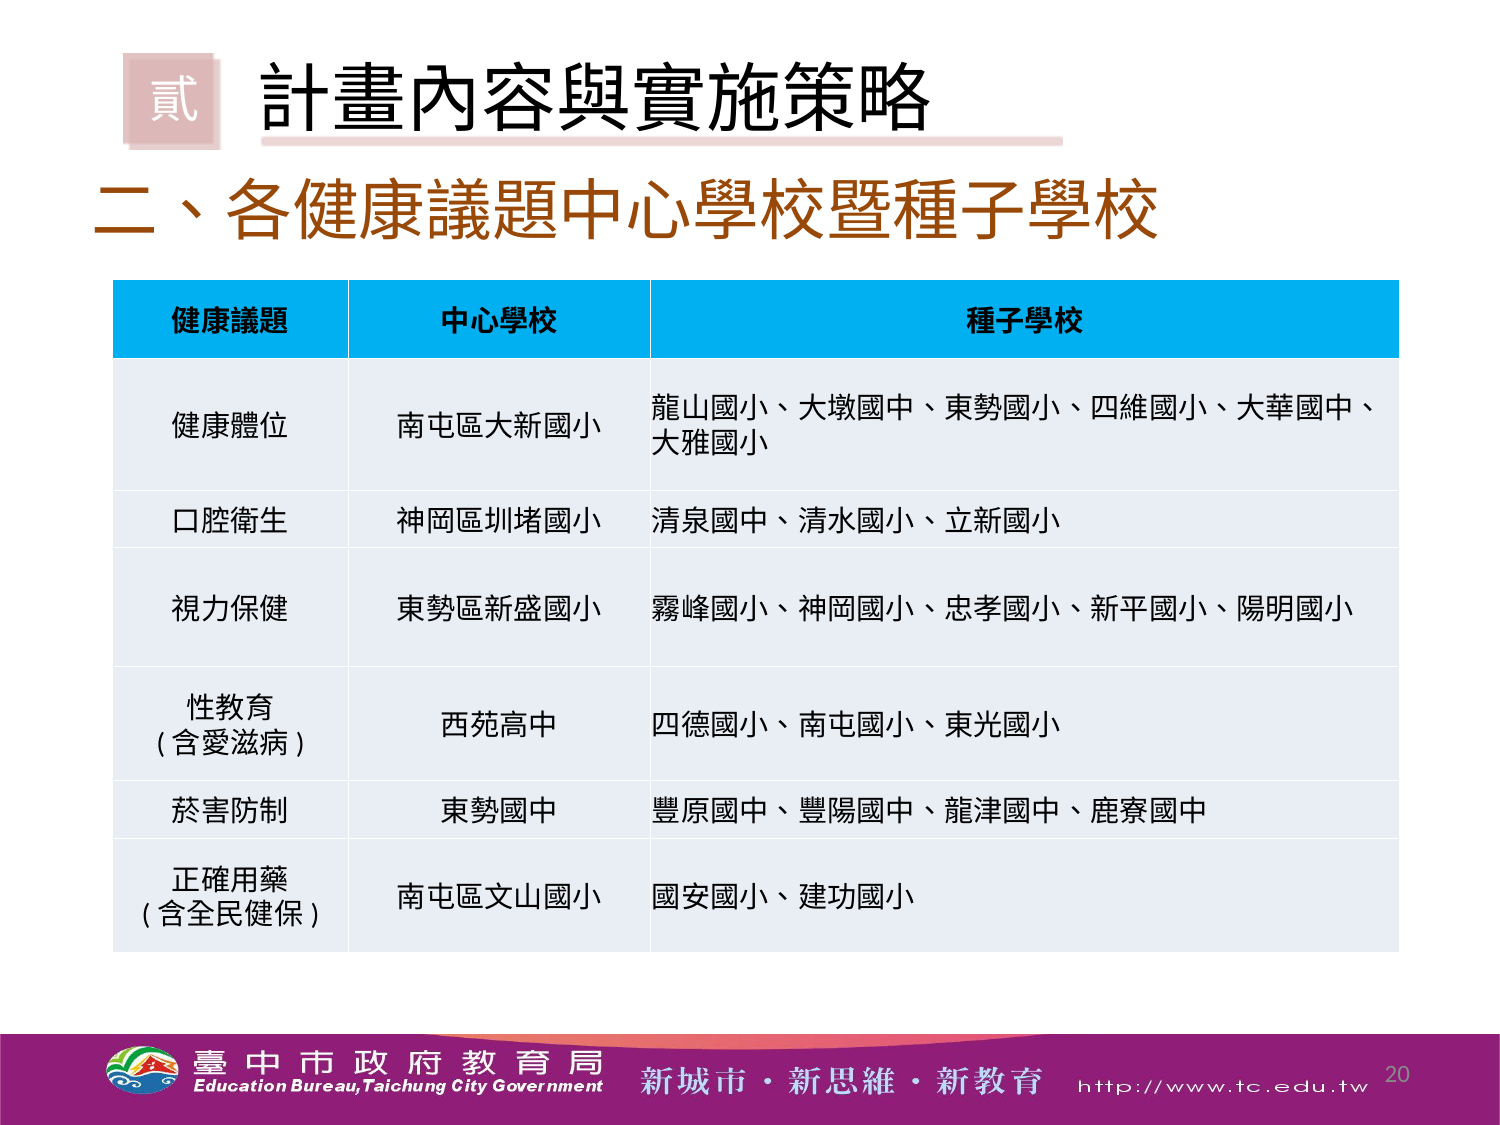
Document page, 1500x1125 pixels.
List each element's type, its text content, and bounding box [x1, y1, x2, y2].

table_cell 口腔衛生 [113, 491, 348, 547]
table_cell 西苑高中 [349, 667, 650, 780]
table_cell 清泉國中、清水國小、立新國小 [651, 491, 1399, 547]
table_cell 東勢國中 [349, 781, 650, 838]
table_cell 南屯區大新國小 [349, 359, 650, 490]
table_cell 東勢區新盛國小 [349, 548, 650, 666]
table_header 健康議題 [113, 280, 348, 358]
table_cell 正確用藥 (含全民健保) [113, 839, 348, 952]
picture [0, 1034, 1500, 1125]
table_cell 豐原國中、豐陽國中、龍津國中、鹿寮國中 [651, 781, 1399, 838]
text_box 計畫內容與實施策略 [242, 42, 1377, 149]
list 二、各健康議題中心學校暨種子學校 [76, 160, 1459, 1024]
table_cell 龍山國小、大墩國中、東勢國小、四維國小、大華國中、大雅國小 [651, 359, 1399, 490]
picture [123, 53, 1063, 150]
table_cell 健康體位 [113, 359, 348, 490]
table_cell 視力保健 [113, 548, 348, 666]
table_cell 神岡區圳堵國小 [349, 491, 650, 547]
table_header 種子學校 [651, 280, 1399, 358]
table_cell 四德國小、南屯國小、東光國小 [651, 667, 1399, 780]
table_cell 國安國小、建功國小 [651, 839, 1399, 952]
table_cell 南屯區文山國小 [349, 839, 650, 952]
table_cell 霧峰國小、神岡國小、忠孝國小、新平國小、陽明國小 [651, 548, 1399, 666]
table_header 中心學校 [349, 280, 650, 358]
text_box 貳一 [134, 60, 199, 196]
text_box <number> [1074, 1042, 1426, 1103]
table_cell 性教育 (含愛滋病) [113, 667, 348, 780]
table_cell 菸害防制 [113, 781, 348, 838]
